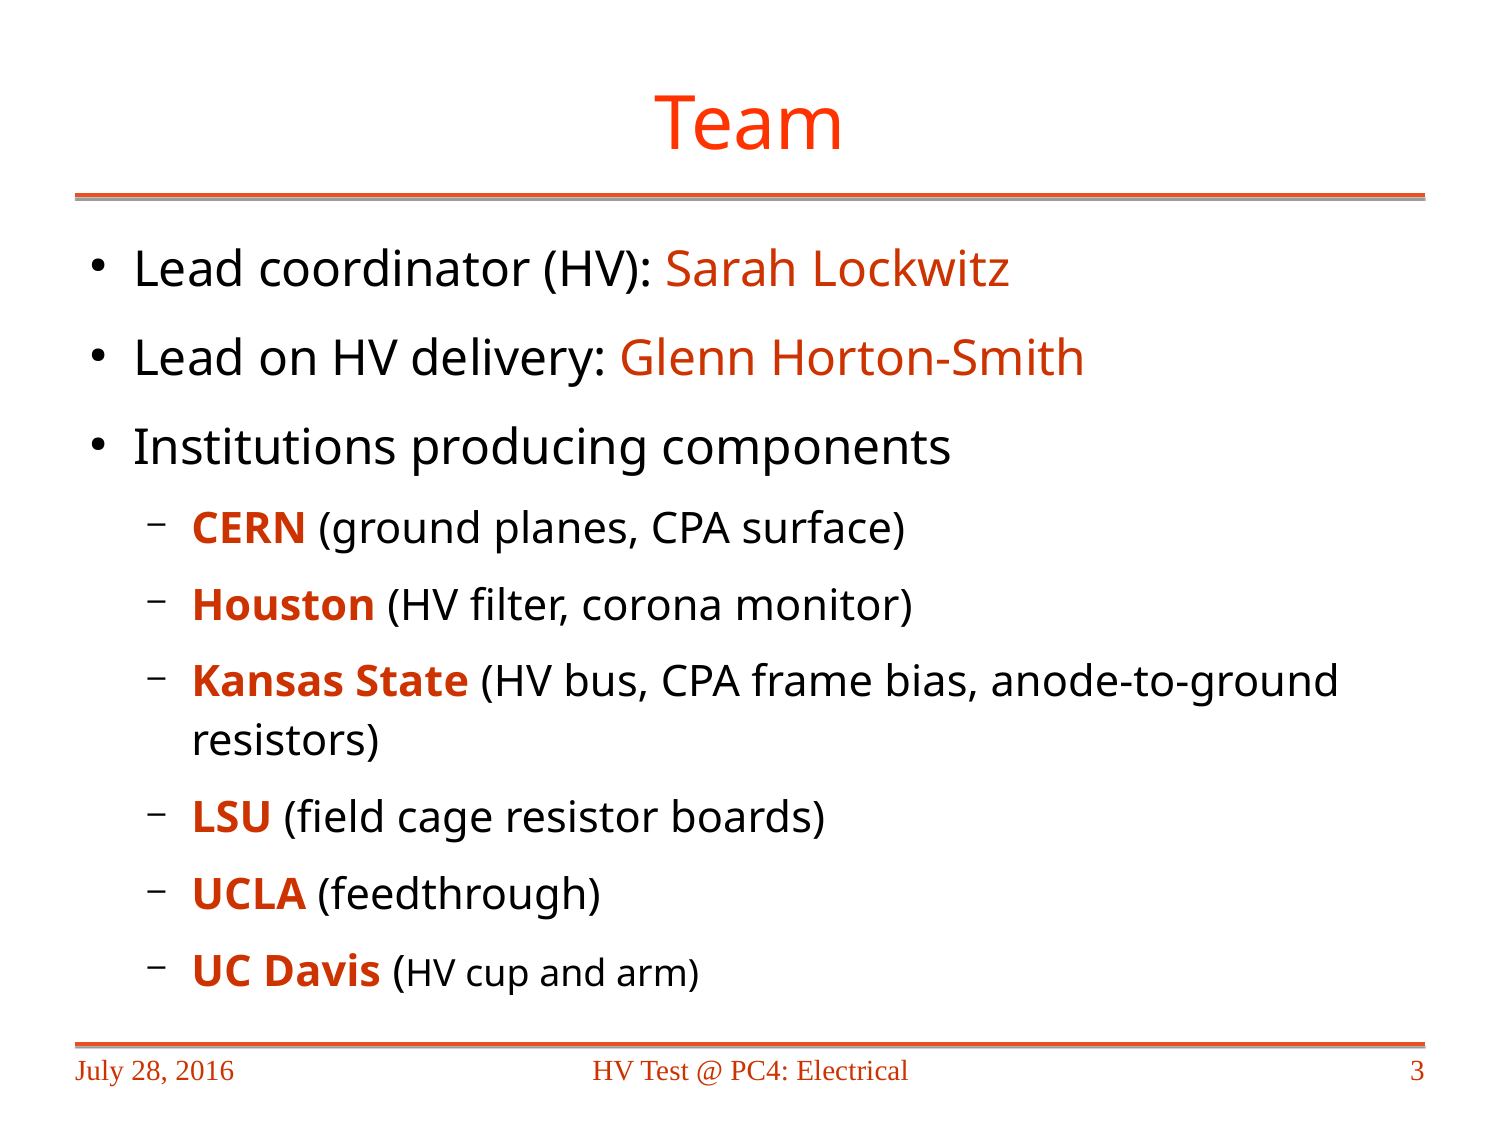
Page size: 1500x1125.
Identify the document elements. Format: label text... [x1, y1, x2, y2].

title Team [75, 44, 1425, 196]
list Lead coordinator (HV): Sarah Lockwitz Lead on HV delivery: Glenn Horton-Smith Institutions producing components CERN (ground planes, CPA surface) Houston (HV filter, corona monitor) Kansas State (HV bus, CPA frame bias, anode-to-ground resistors) LSU (field cage resistor boards) UCLA (feedthrough) UC Davis (HV cup and arm) [75, 232, 1425, 1002]
